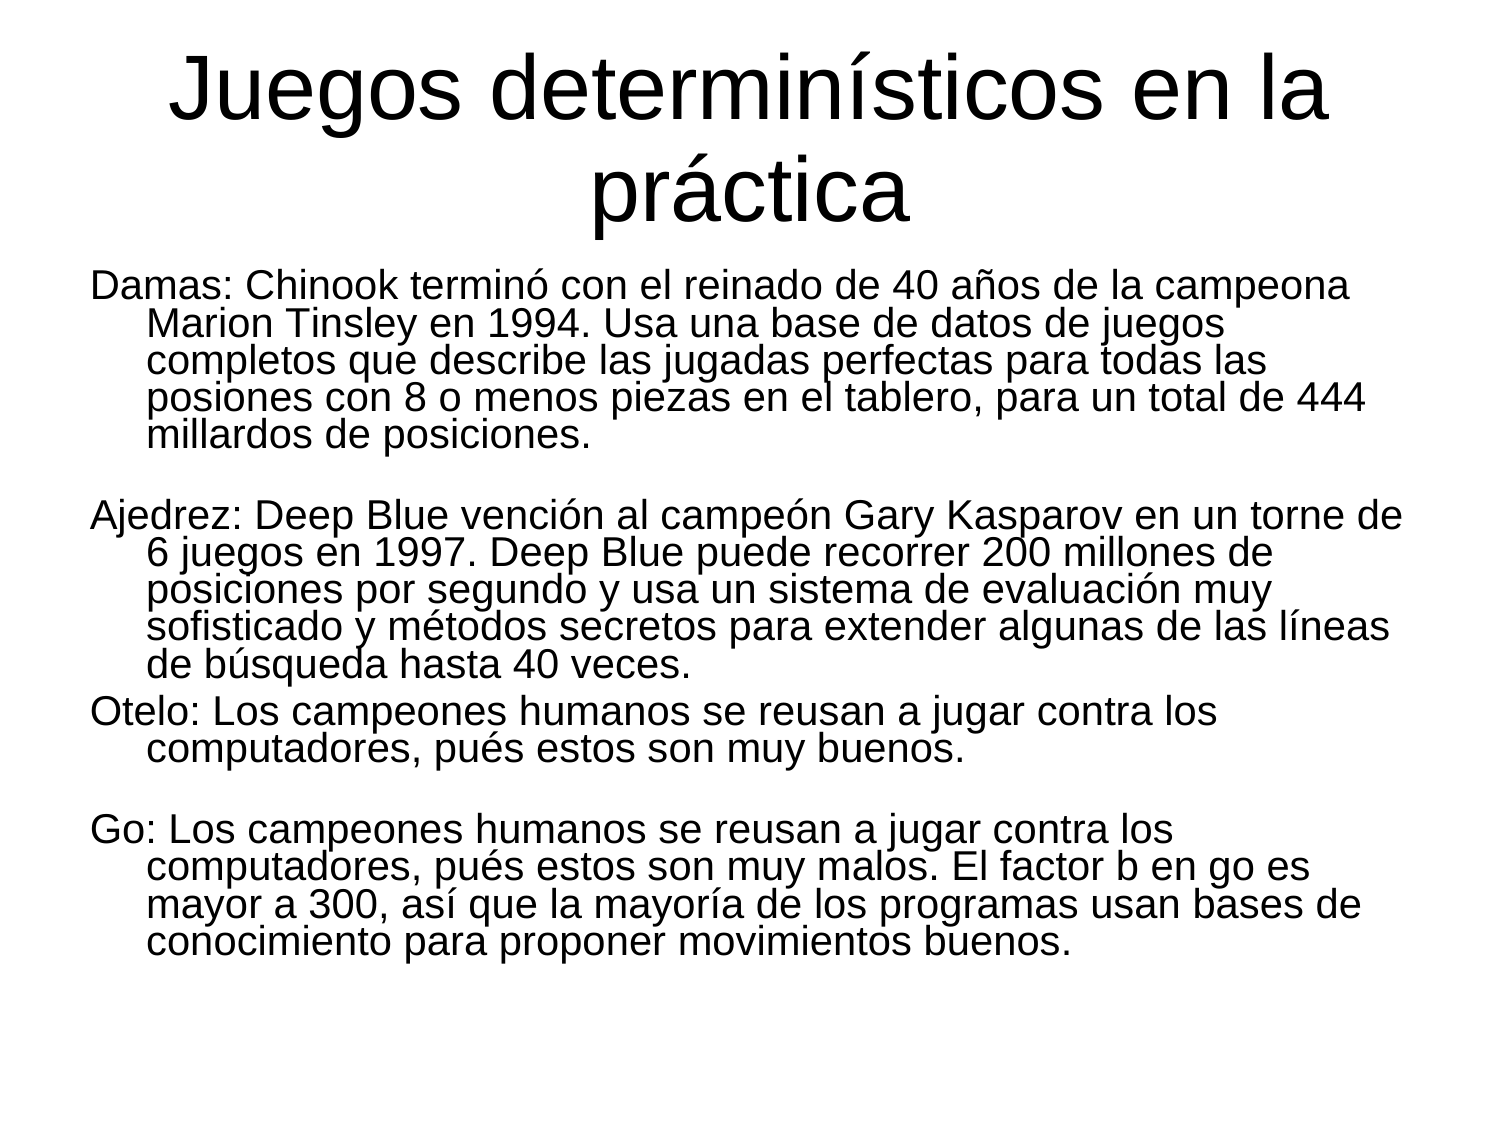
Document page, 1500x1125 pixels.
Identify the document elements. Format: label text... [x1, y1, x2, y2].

list Damas: Chinook terminó con el reinado de 40 años de la campeona Marion Tinsley en 1994. Usa una base de datos de juegos completos que describe las jugadas perfectas para todas las posiones con 8 o menos piezas en el tablero, para un total de 444 millardos de posiciones. Ajedrez: Deep Blue vención al campeón Gary Kasparov en un torne de 6 juegos en 1997. Deep Blue puede recorrer 200 millones de posiciones por segundo y usa un sistema de evaluación muy sofisticado y métodos secretos para extender algunas de las líneas de búsqueda hasta 40 veces. Otelo: Los campeones humanos se reusan a jugar contra los computadores, pués estos son muy buenos. Go: Los campeones humanos se reusan a jugar contra los computadores, pués estos son muy malos. El factor b en go es mayor a 300, así que la mayoría de los programas usan bases de conocimiento para proponer movimientos buenos. [75, 262, 1426, 1054]
title Juegos determinísticos en la práctica [75, 24, 1426, 254]
